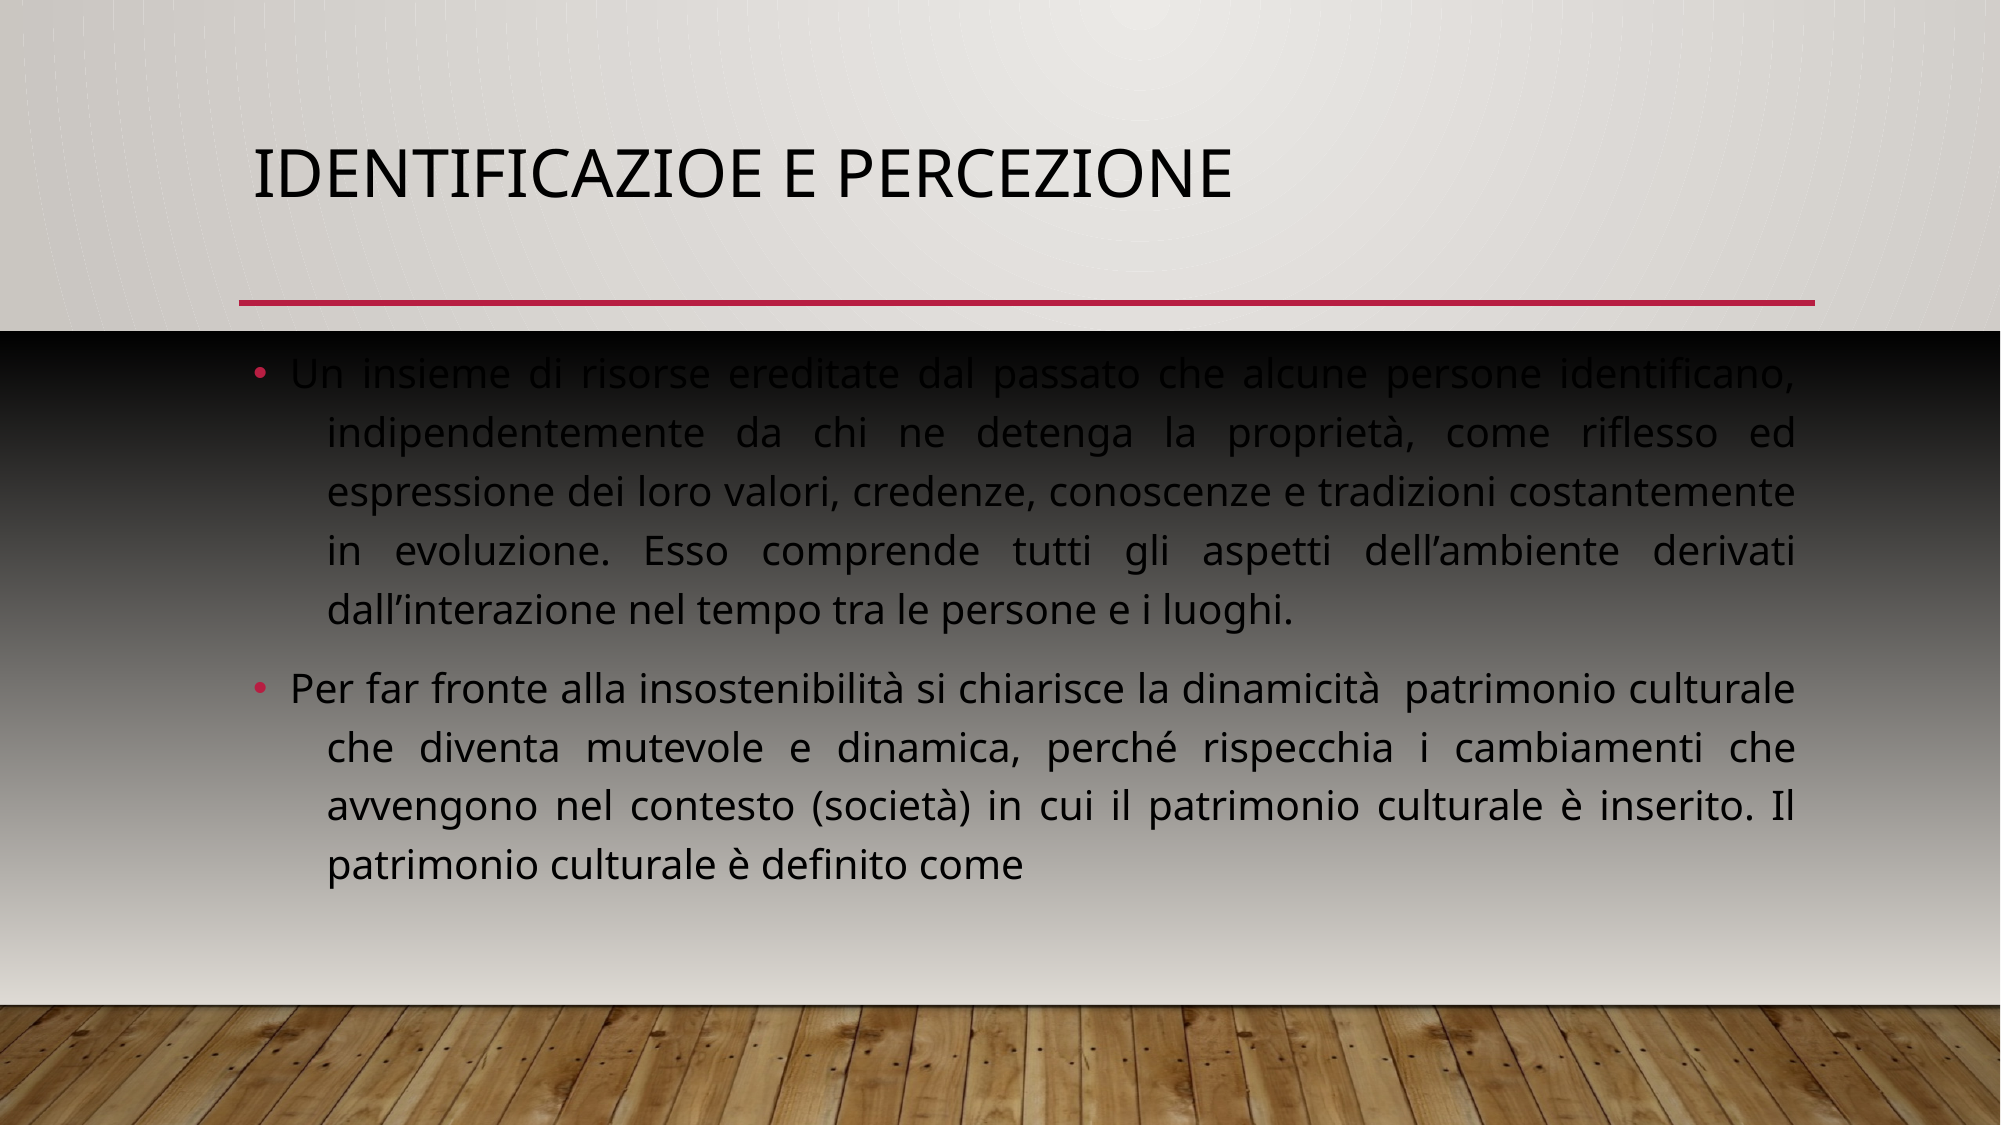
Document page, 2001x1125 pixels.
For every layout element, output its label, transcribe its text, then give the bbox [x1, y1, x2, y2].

list Un insieme di risorse ereditate dal passato che alcune persone identificano, indipendentemente da chi ne detenga la proprietà, come riflesso ed espressione dei loro valori, credenze, conoscenze e tradizioni costantemente in evoluzione. Esso comprende tutti gli aspetti dell’ambiente derivati dall’interazione nel tempo tra le persone e i luoghi. Per far fronte alla insostenibilità si chiarisce la dinamicità patrimonio culturale che diventa mutevole e dinamica, perché rispecchia i cambiamenti che avvengono nel contesto (società) in cui il patrimonio culturale è inserito. Il patrimonio culturale è definito come [238, 330, 1814, 897]
title Identificazioe e percezione [238, 131, 1814, 305]
